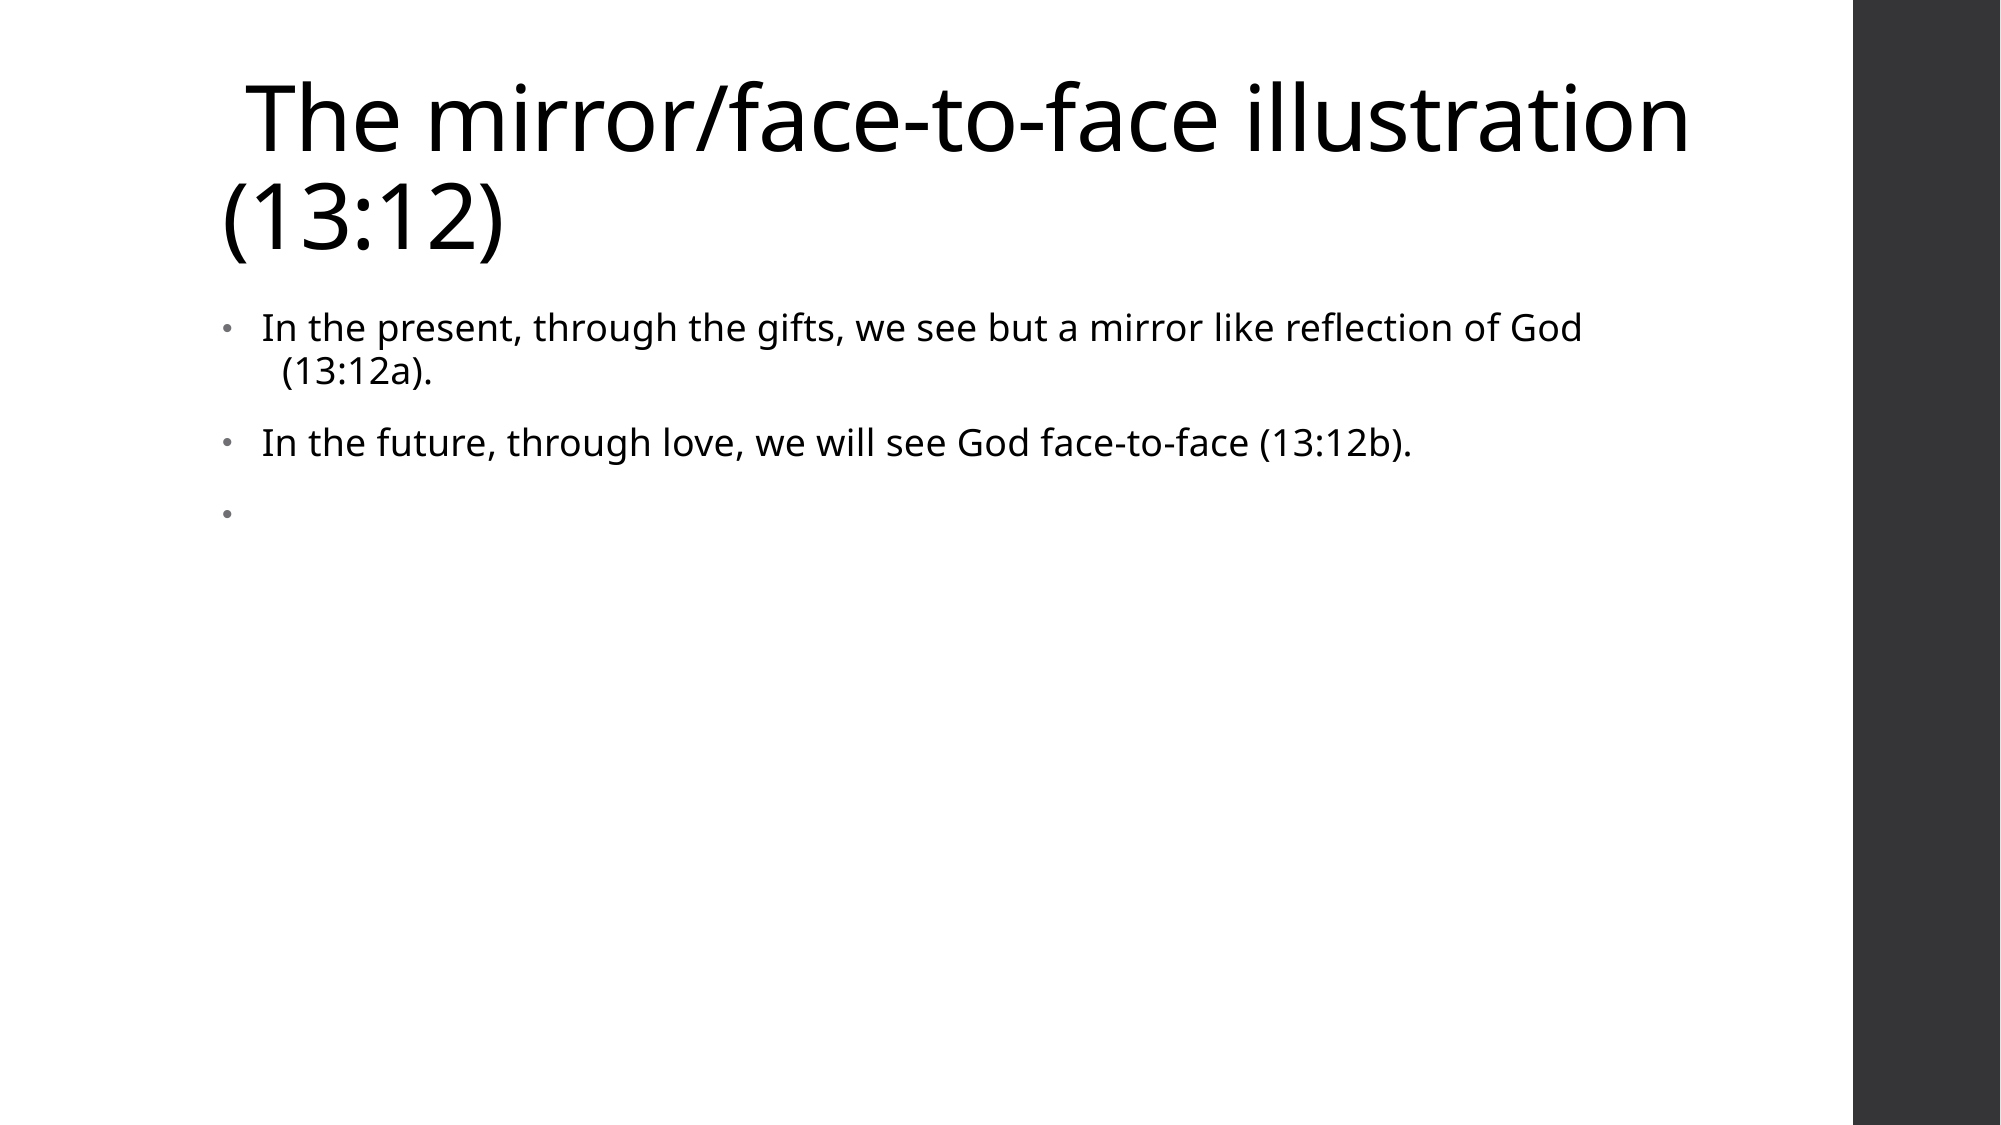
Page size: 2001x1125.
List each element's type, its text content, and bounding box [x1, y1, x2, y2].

title The mirror/face-to-face illustration (13:12) [206, 60, 1797, 278]
list In the present, through the gifts, we see but a mirror like reflection of God (13:12a). In the future, through love, we will see God face-to-face (13:12b). [206, 299, 1617, 1014]
